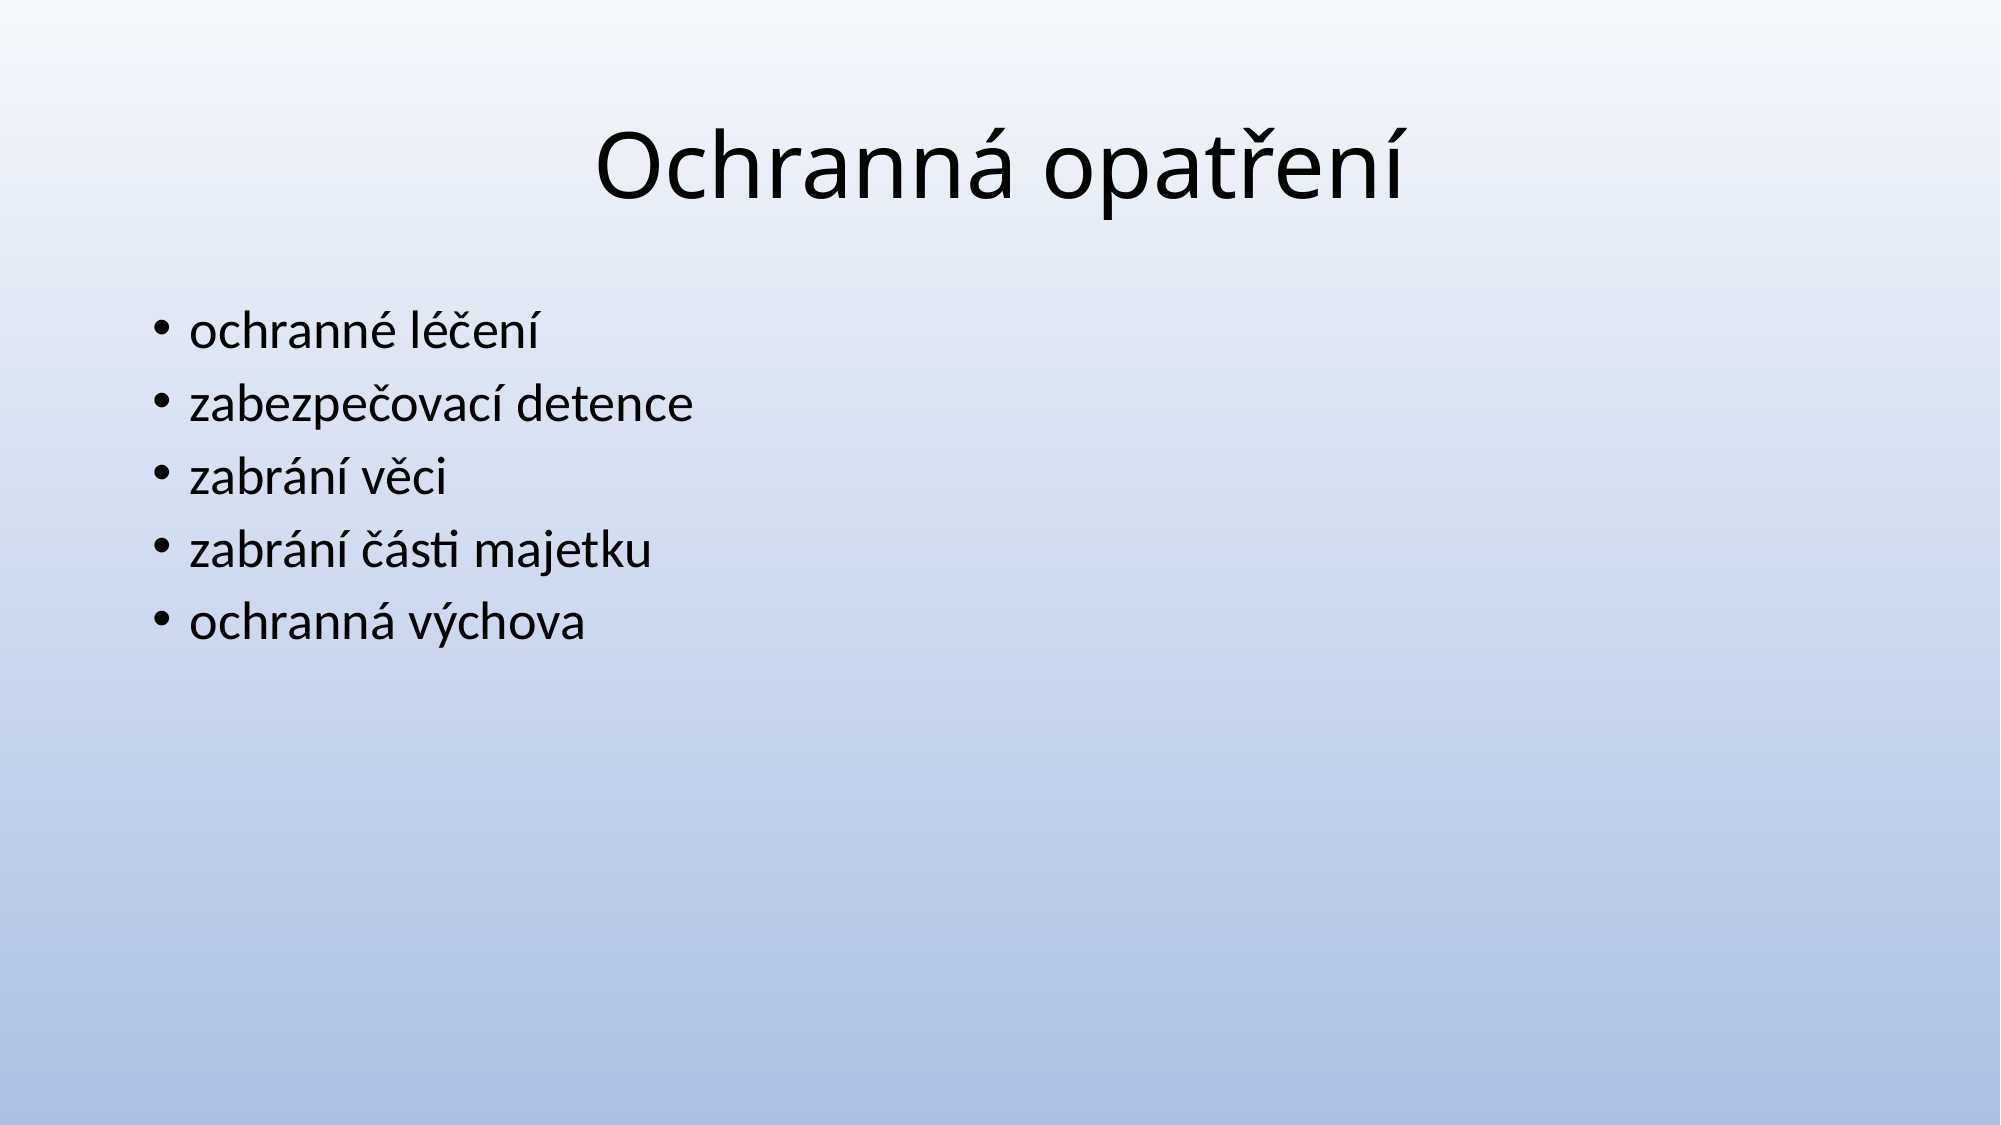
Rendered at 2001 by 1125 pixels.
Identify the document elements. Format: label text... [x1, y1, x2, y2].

title Ochranná opatření [137, 59, 1863, 278]
list ochranné léčení zabezpečovací detence zabrání věci zabrání části majetku ochranná výchova [137, 299, 1863, 1014]
